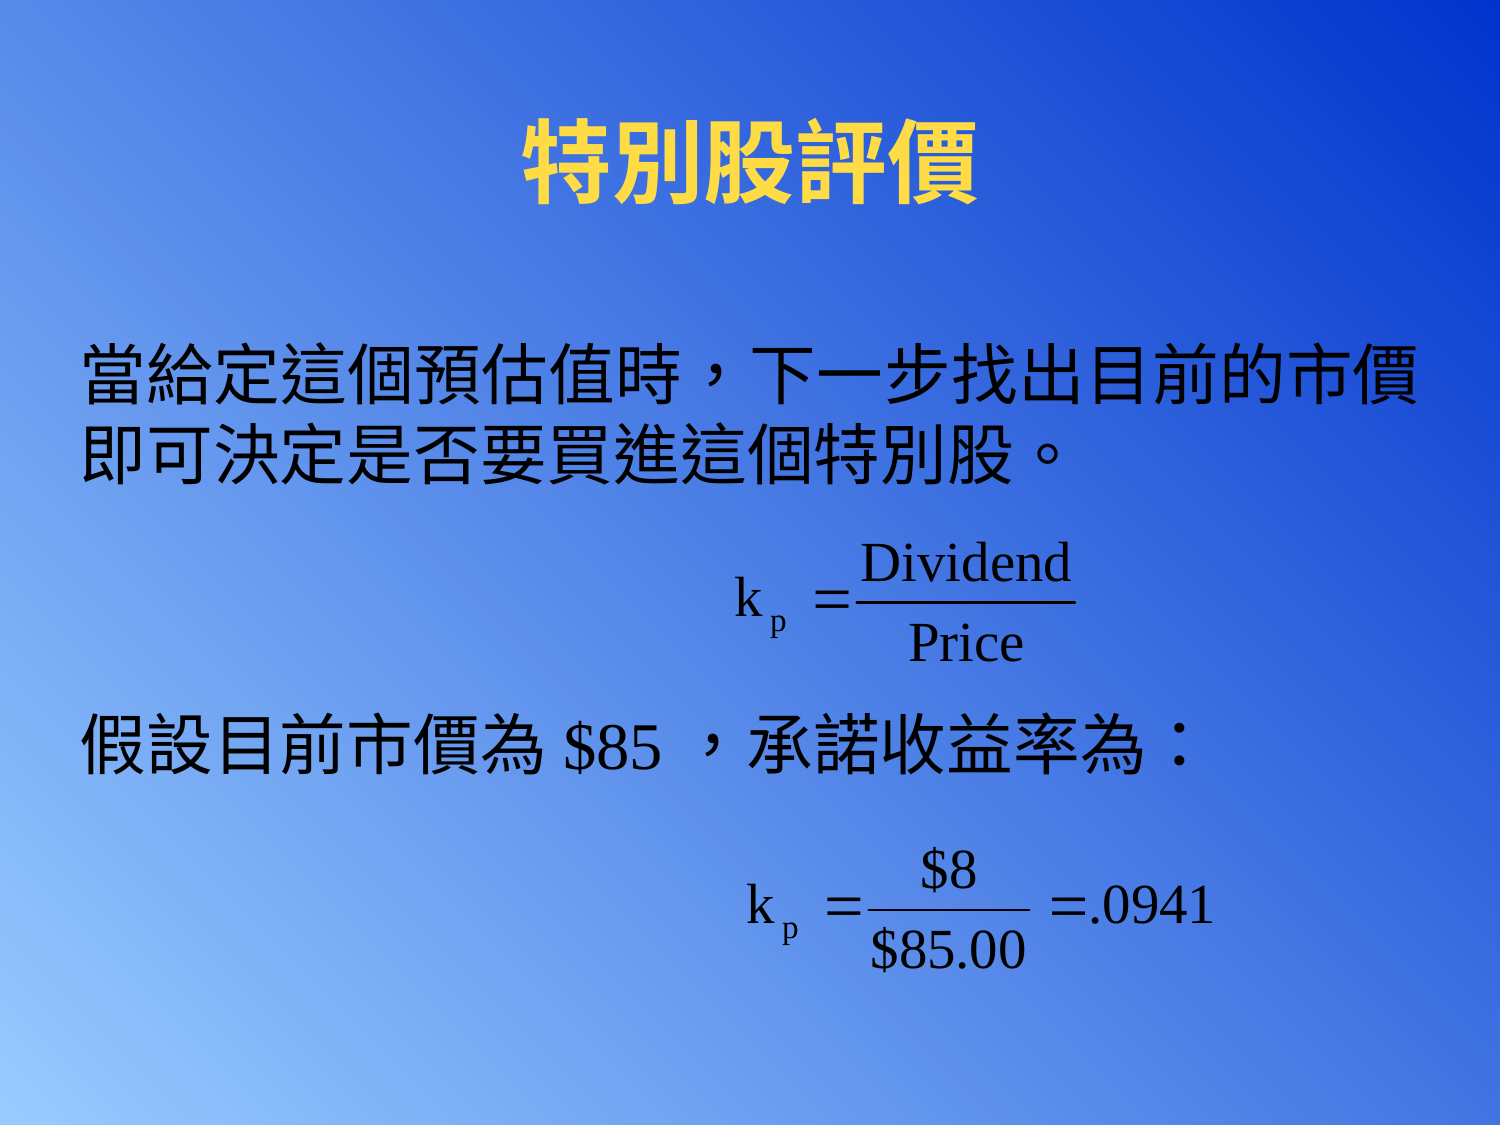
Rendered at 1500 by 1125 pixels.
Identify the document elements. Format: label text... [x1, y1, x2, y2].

list 當給定這個預估值時，下一步找出目前的市價即可決定是否要買進這個特別股。 假設目前市價為$85，承諾收益率為： [64, 324, 1436, 1000]
title 特別股評價 [41, 66, 1459, 254]
chart [738, 834, 1222, 986]
chart [726, 527, 1087, 674]
